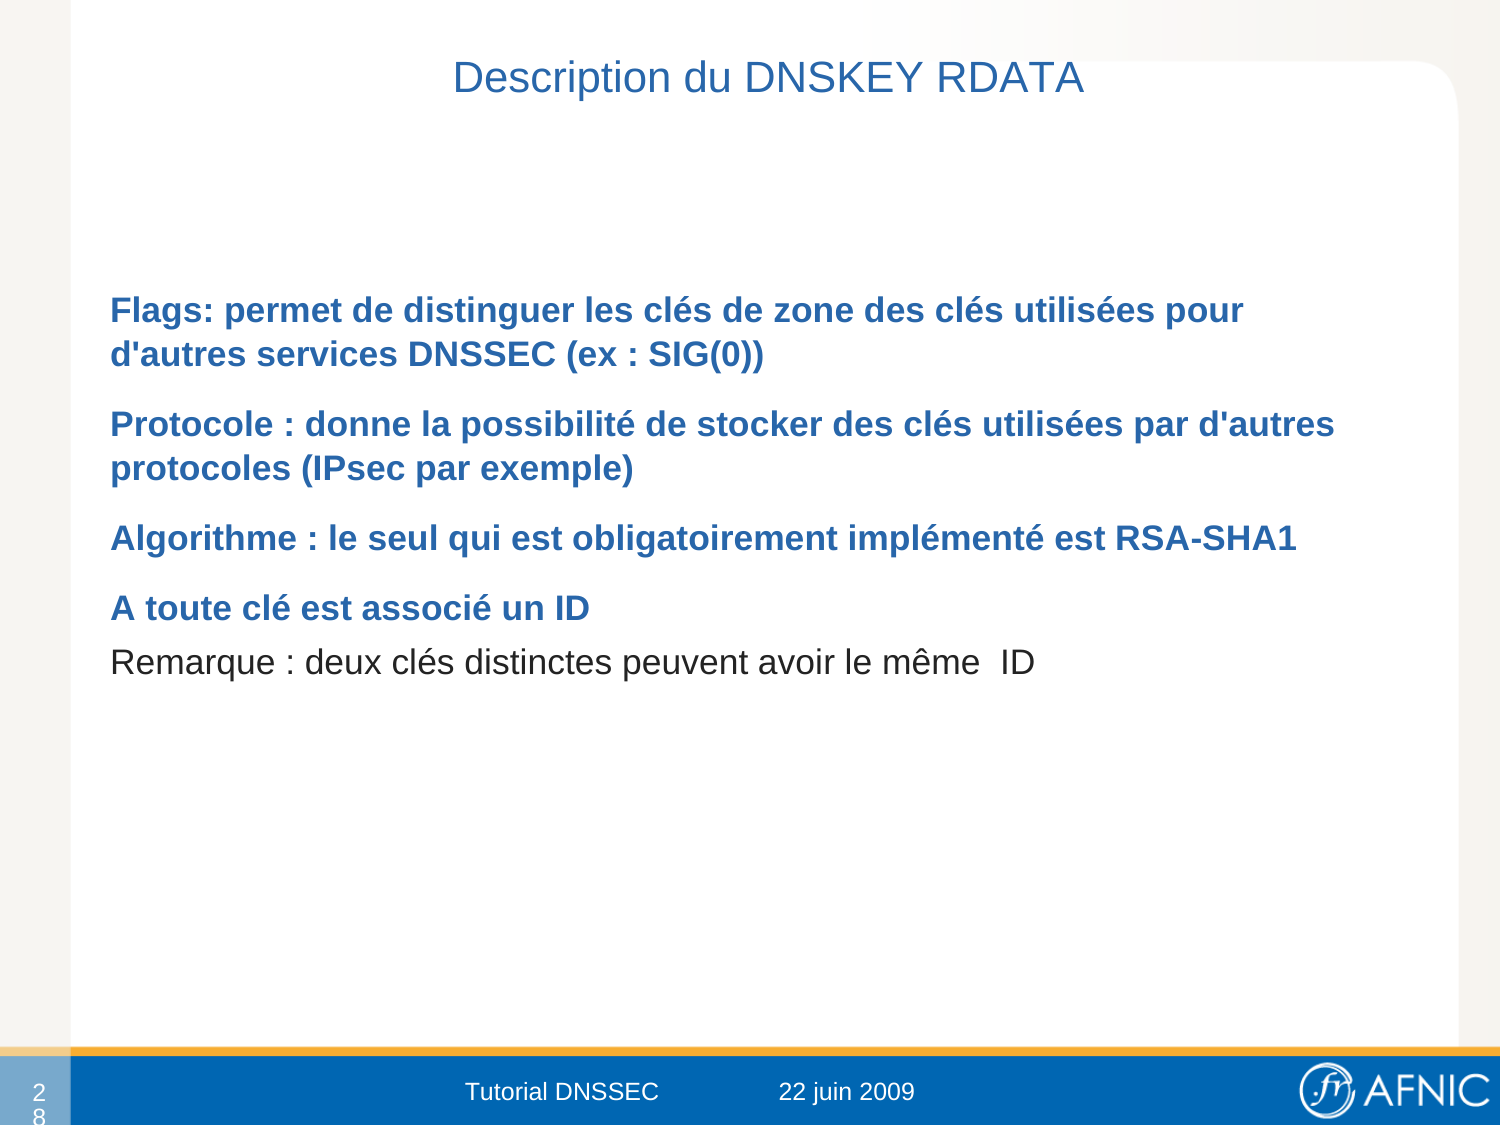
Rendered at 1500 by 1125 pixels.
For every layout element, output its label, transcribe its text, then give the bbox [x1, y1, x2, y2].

list Flags: permet de distinguer les clés de zone des clés utilisées pour d'autres services DNSSEC (ex : SIG(0)) Protocole : donne la possibilité de stocker des clés utilisées par d'autres protocoles (IPsec par exemple) Algorithme : le seul qui est obligatoirement implémenté est RSA-SHA1 A toute clé est associé un ID Remarque : deux clés distinctes peuvent avoir le même ID [110, 283, 1391, 1015]
picture [35, 1118, 42, 1125]
title Description du DNSKEY RDATA [112, 12, 1426, 138]
picture [0, 0, 1500, 1125]
